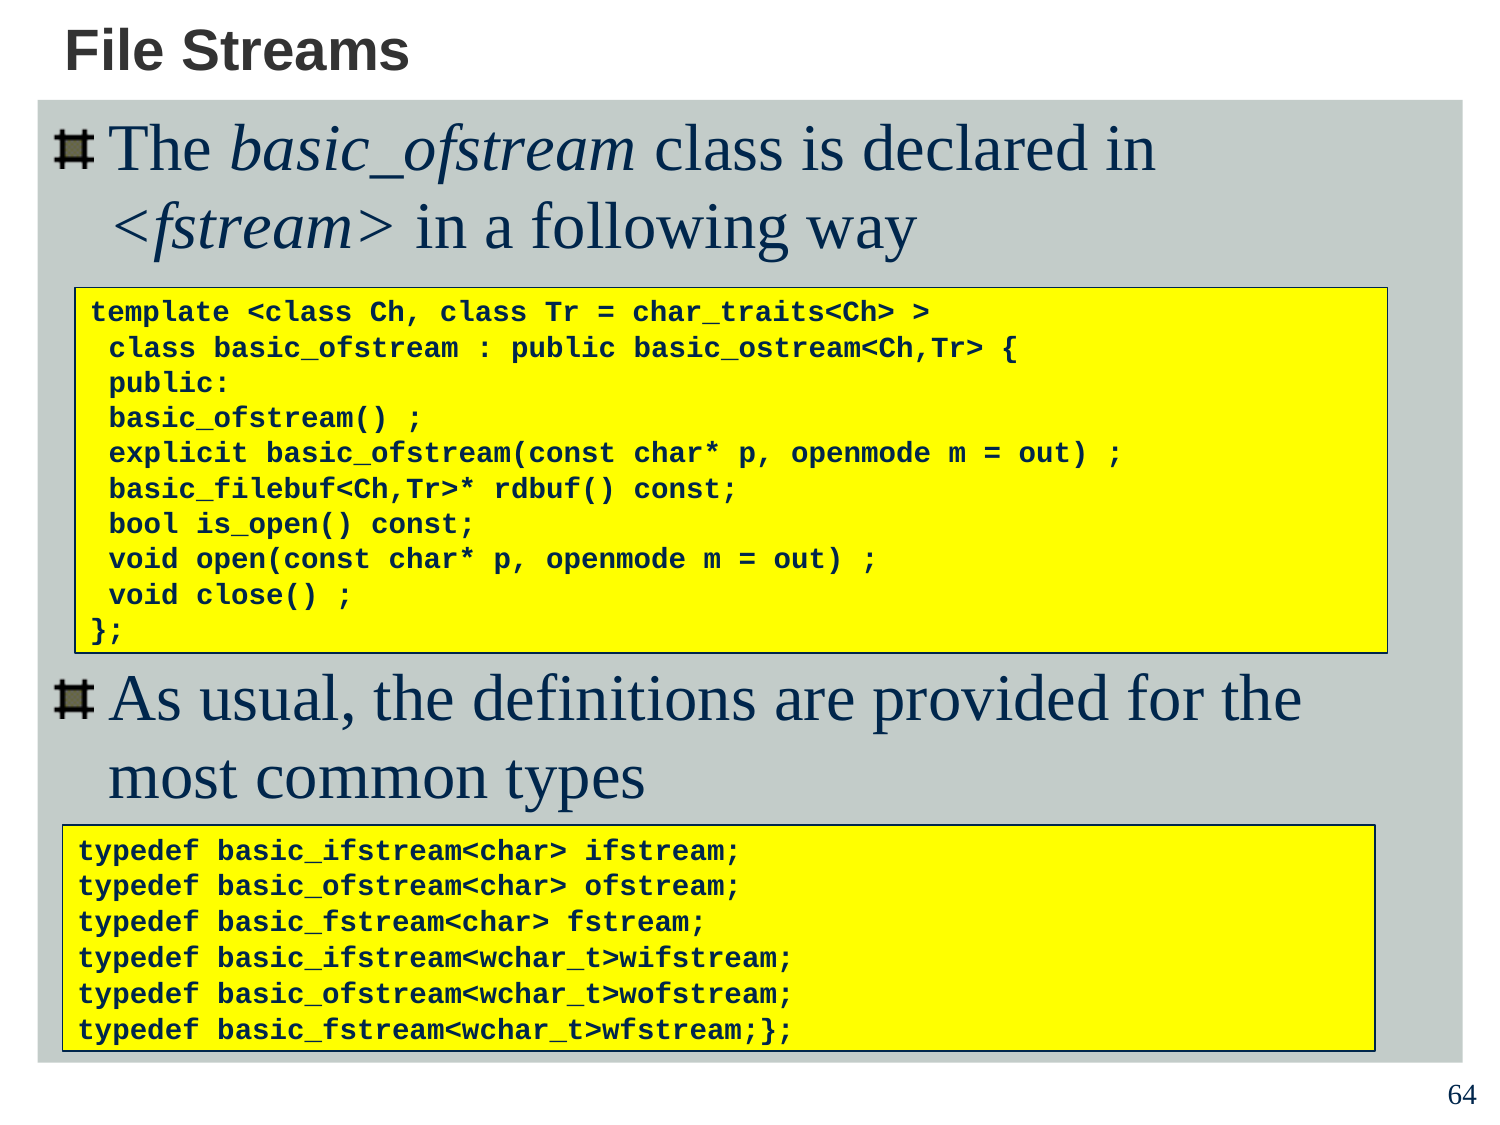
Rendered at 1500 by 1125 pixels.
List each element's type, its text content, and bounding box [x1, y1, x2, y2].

text_box typedef basic_ifstream<char> ifstream; typedef basic_ofstream<char> ofstream; typedef basic_fstream<char> fstream; typedef basic_ifstream<wchar_t>wifstream; typedef basic_ofstream<wchar_t>wofstream; typedef basic_fstream<wchar_t>wfstream;}; [62, 825, 1375, 1054]
text_box template <class Ch, class Tr = char_traits<Ch> > class basic_ofstream : public basic_ostream<Ch,Tr> { public: basic_ofstream() ; explicit basic_ofstream(const char* p, openmode m = out) ; basic_filebuf<Ch,Tr>* rdbuf() const; bool is_open() const; void open(const char* p, openmode m = out) ; void close() ; }; [75, 287, 1388, 654]
list The basic_ofstream class is declared in <fstream> in a following way As usual, the definitions are provided for the most common types [37, 99, 1463, 1063]
title File Streams [50, 0, 1450, 91]
